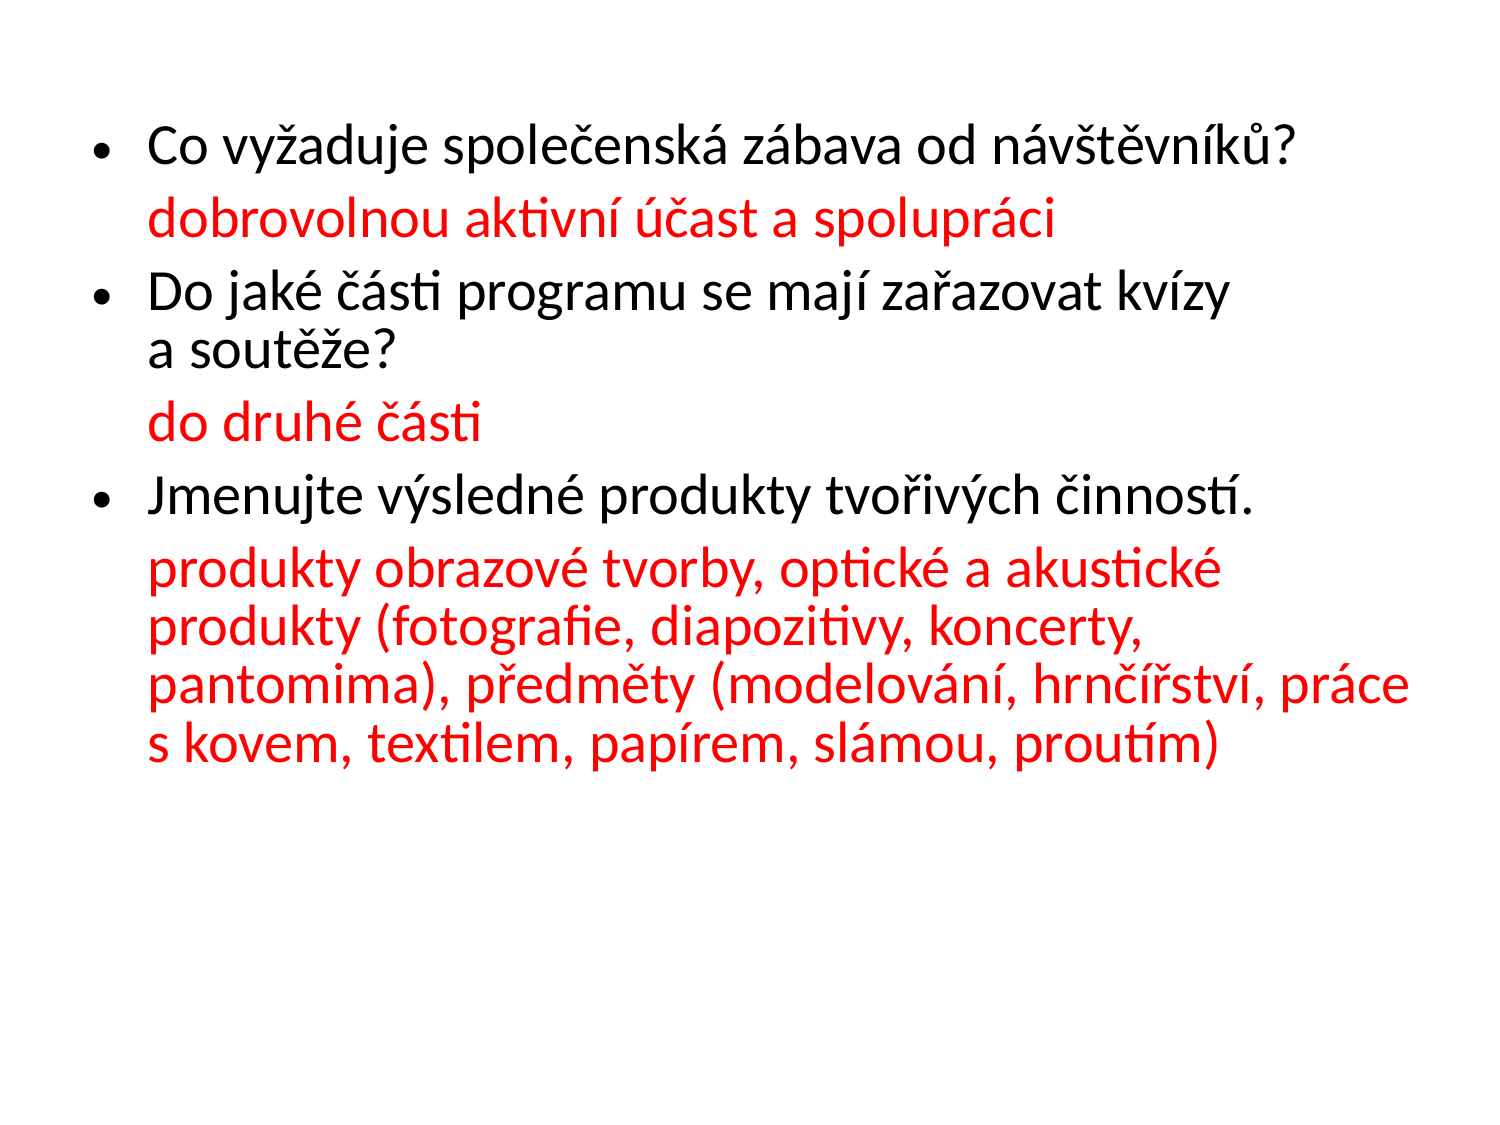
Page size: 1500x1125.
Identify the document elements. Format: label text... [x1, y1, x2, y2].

list Co vyžaduje společenská zábava od návštěvníků? dobrovolnou aktivní účast a spolupráci Do jaké části programu se mají zařazovat kvízy a soutěže? do druhé části Jmenujte výsledné produkty tvořivých činností. produkty obrazové tvorby, optické a akustické produkty (fotografie, diapozitivy, koncerty, pantomima), předměty (modelování, hrnčířství, práce s kovem, textilem, papírem, slámou, proutím) [76, 113, 1427, 1125]
